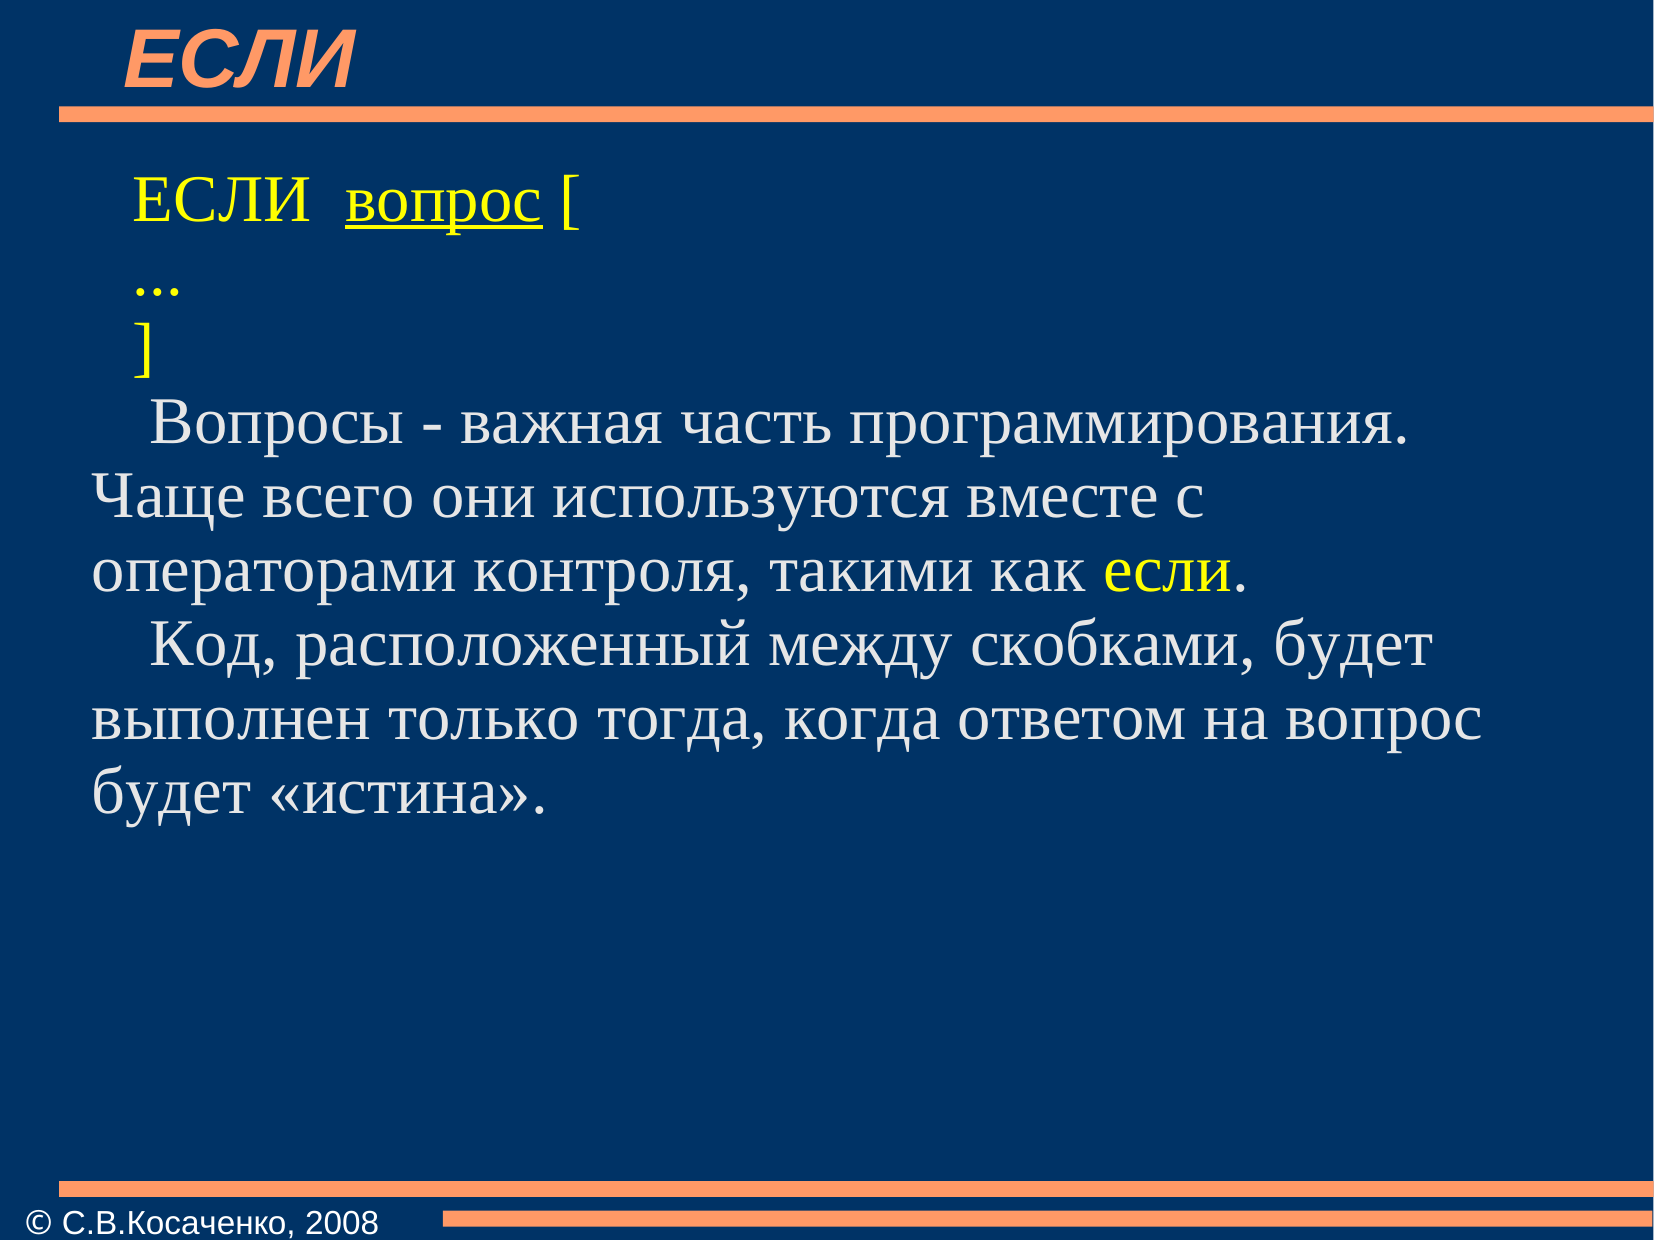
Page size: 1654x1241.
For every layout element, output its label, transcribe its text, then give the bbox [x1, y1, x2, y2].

title ЕСЛИ [123, 0, 1536, 119]
list ЕСЛИ вопрос [ ... ] Вопросы - важная часть программирования. Чаще всего они используются вместе с операторами контроля, такими как если. Код, расположенный между скобками, будет выполнен только тогда, когда ответом на вопрос будет «истина». [91, 161, 1581, 1018]
